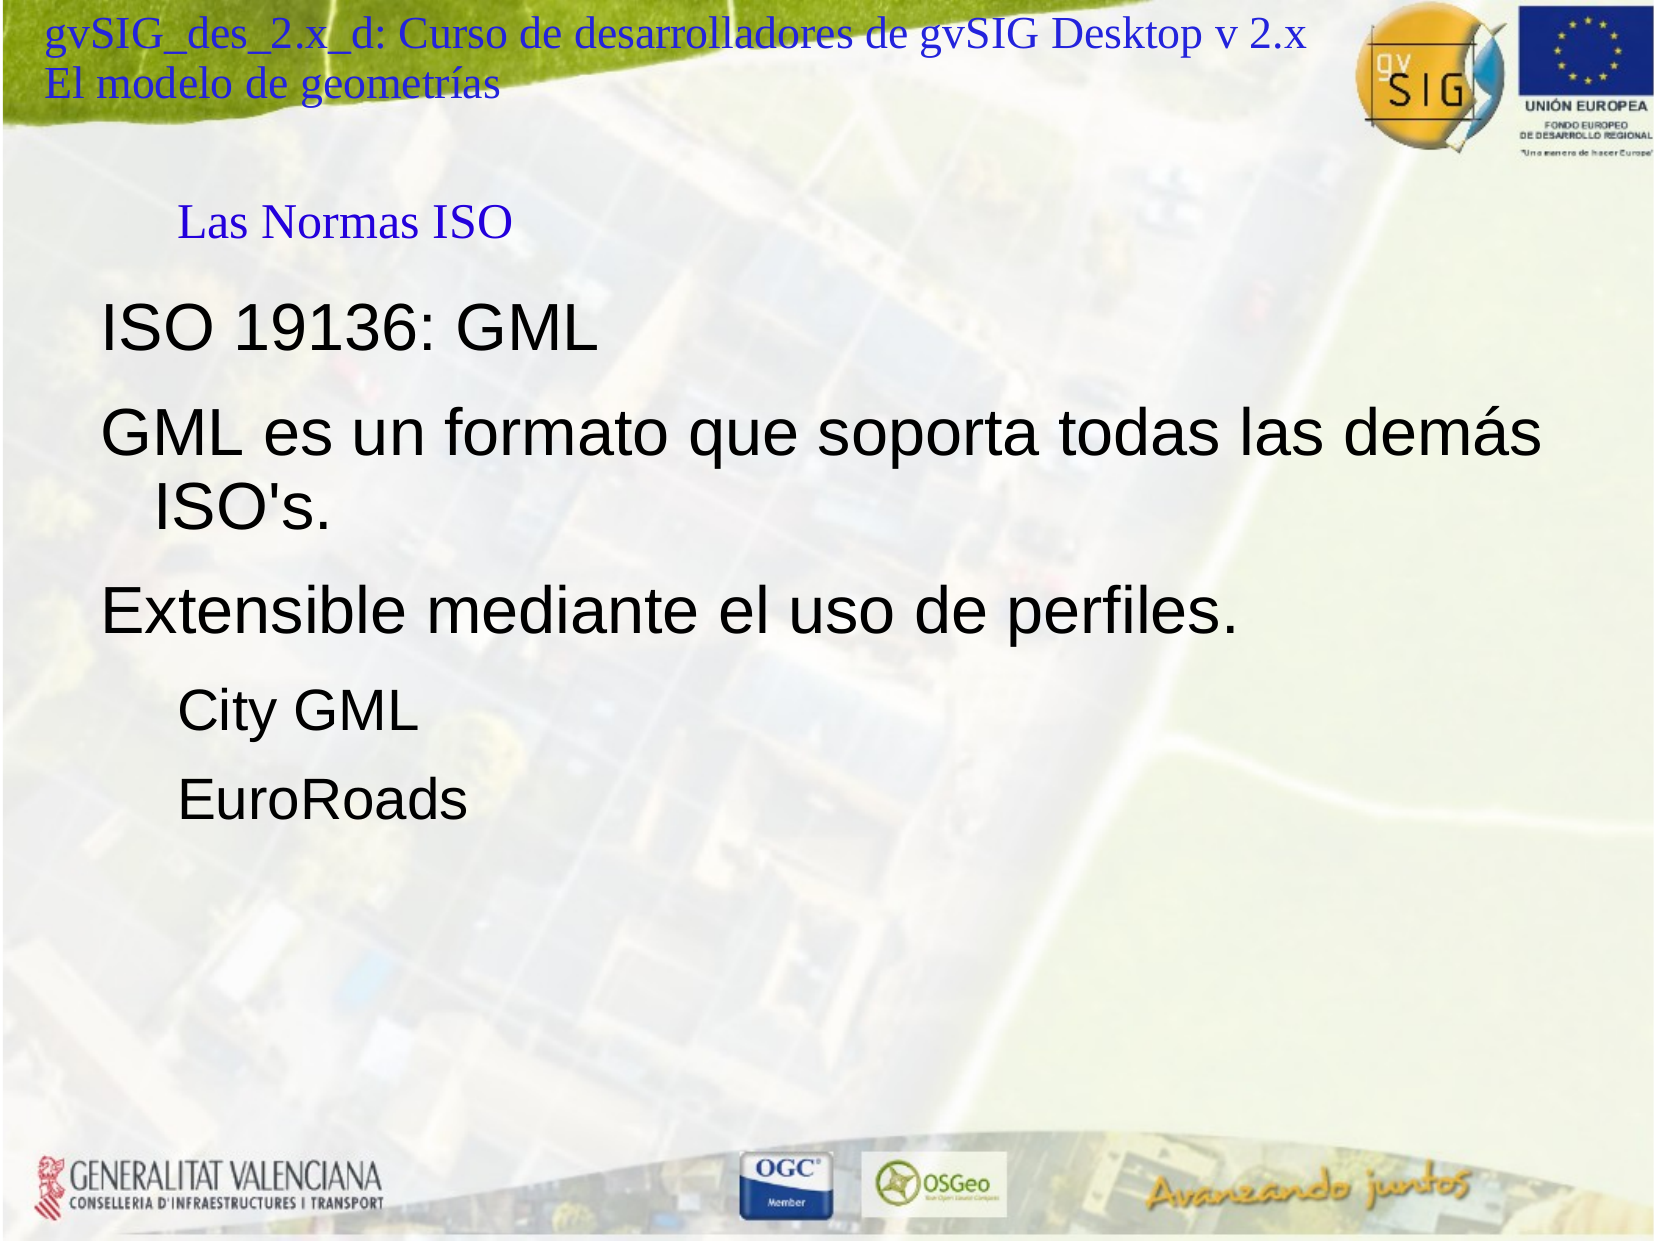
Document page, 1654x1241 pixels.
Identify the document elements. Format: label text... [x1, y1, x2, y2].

title Las Normas ISO [177, 95, 1329, 347]
list ISO 19136: GML GML es un formato que soporta todas las demás ISO's. Extensible mediante el uso de perfiles. City GML EuroRoads [82, 290, 1571, 931]
picture [2, 0, 1654, 1241]
